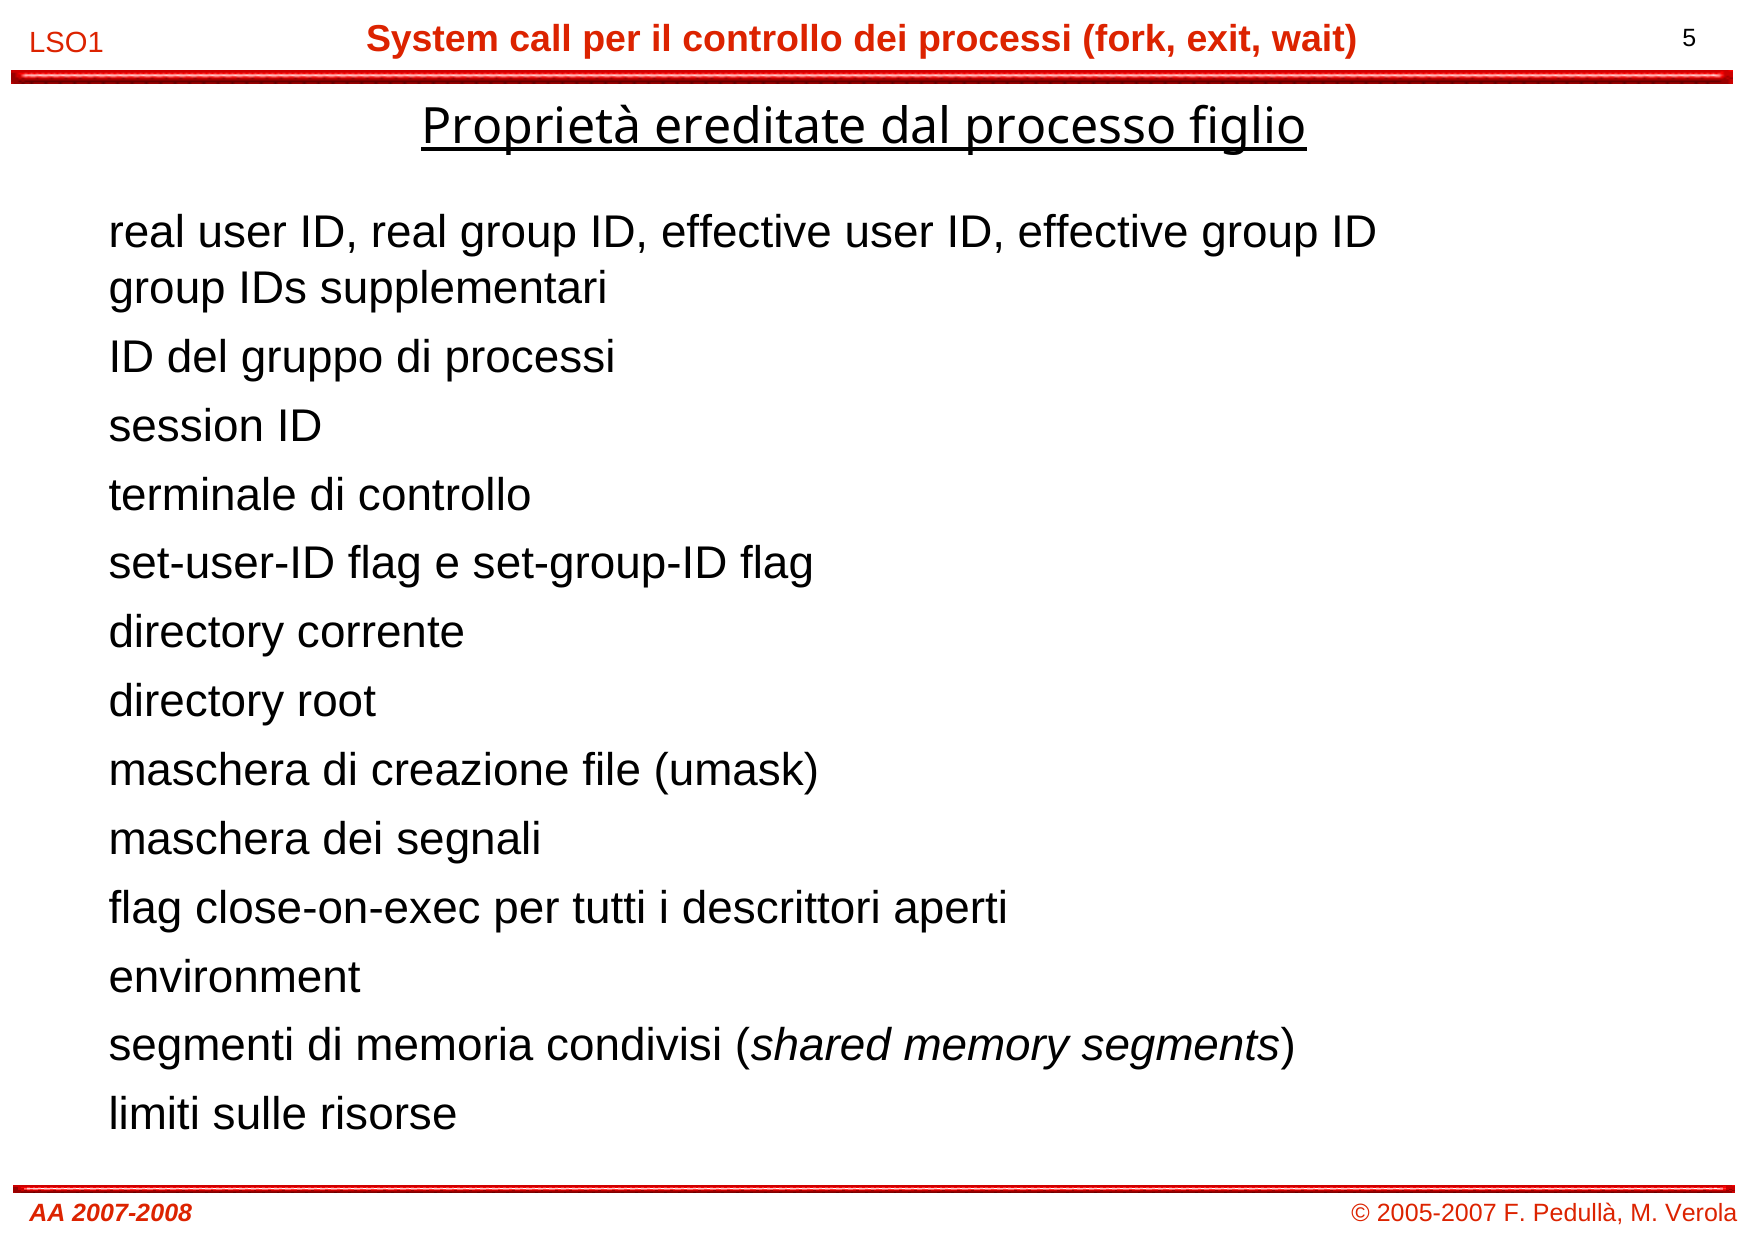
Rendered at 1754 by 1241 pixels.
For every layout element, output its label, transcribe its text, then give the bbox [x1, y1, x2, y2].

picture [13, 1185, 1735, 1193]
list real user ID, real group ID, effective user ID, effective group ID group IDs supplementari ID del gruppo di processi session ID terminale di controllo set-user-ID flag e set-group-ID flag directory corrente directory root maschera di creazione file (umask) maschera dei segnali flag close-on-exec per tutti i descrittori aperti environment segmenti di memoria condivisi (shared memory segments) limiti sulle risorse [58, 194, 1696, 1144]
picture [11, 70, 1733, 84]
title Proprietà ereditate dal processo figlio [330, 78, 1399, 174]
